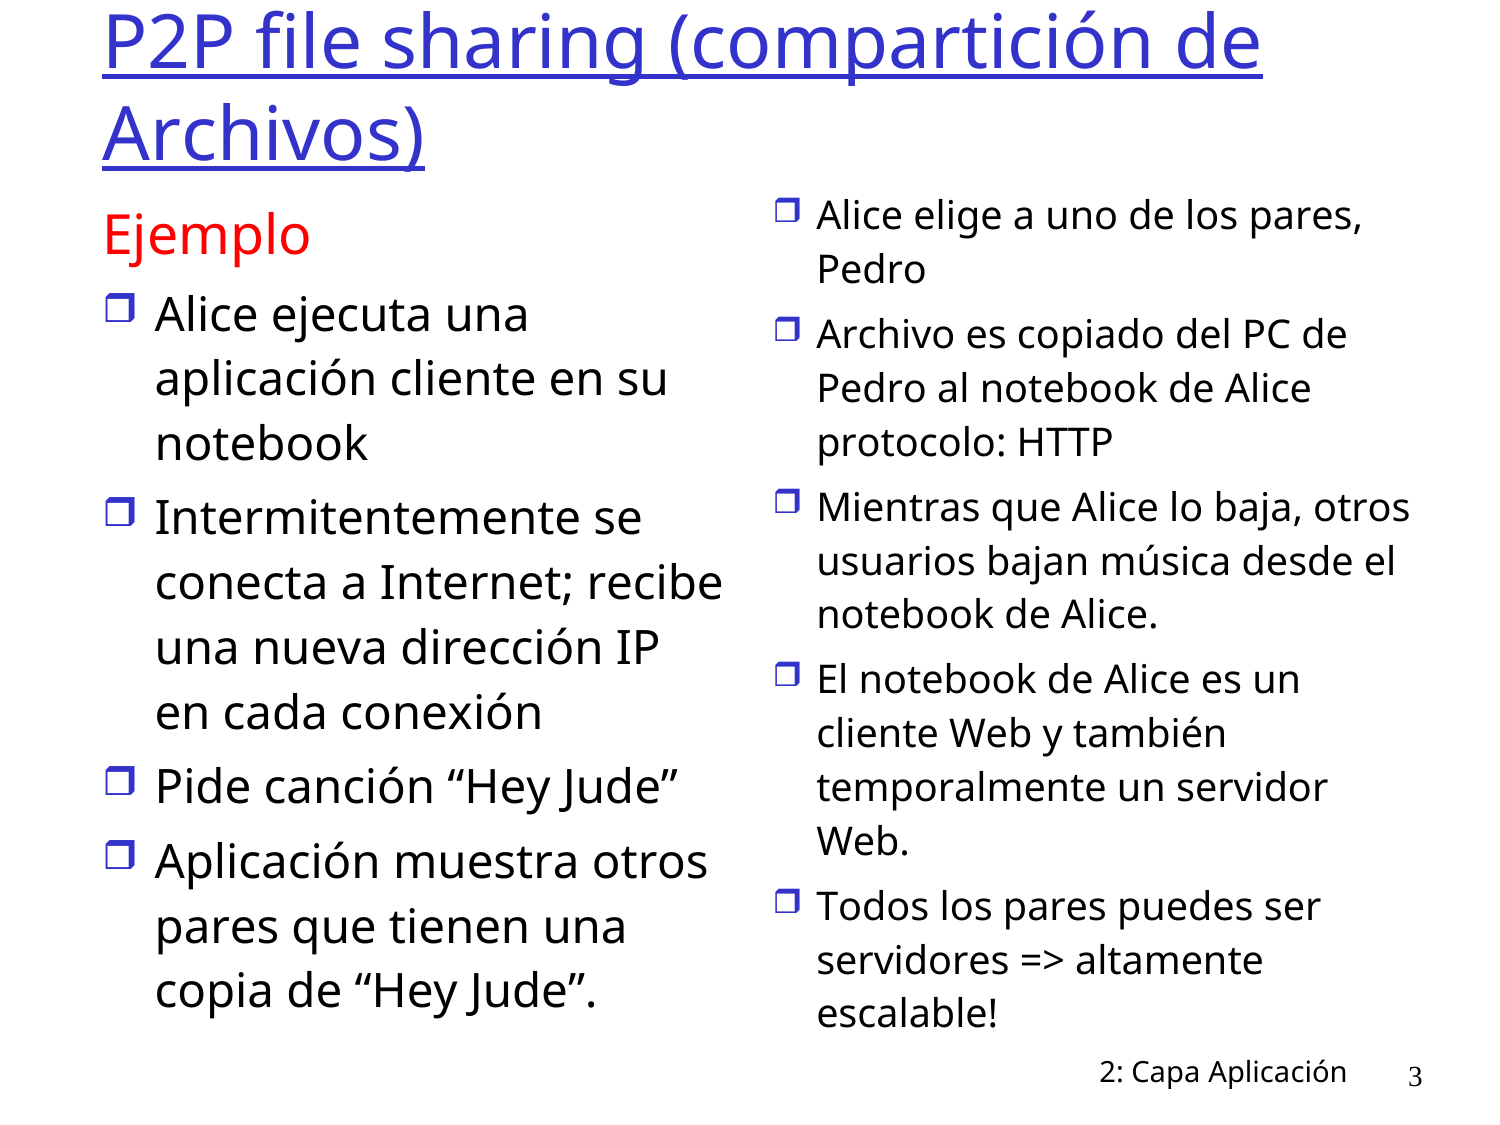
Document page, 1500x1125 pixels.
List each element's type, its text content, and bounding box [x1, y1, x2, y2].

list Alice elige a uno de los pares, Pedro Archivo es copiado del PC de Pedro al notebook de Alice protocolo: HTTP Mientras que Alice lo baja, otros usuarios bajan música desde el notebook de Alice. El notebook de Alice es un cliente Web y también temporalmente un servidor Web. Todos los pares puedes ser servidores => altamente escalable! [772, 187, 1426, 1051]
title P2P file sharing (compartición de Archivos) [87, 0, 1426, 178]
list Ejemplo Alice ejecuta una aplicación cliente en su notebook Intermitentemente se conecta a Internet; recibe una nueva dirección IP en cada conexión Pide canción “Hey Jude” Aplicación muestra otros pares que tienen una copia de “Hey Jude”. [87, 187, 741, 1051]
